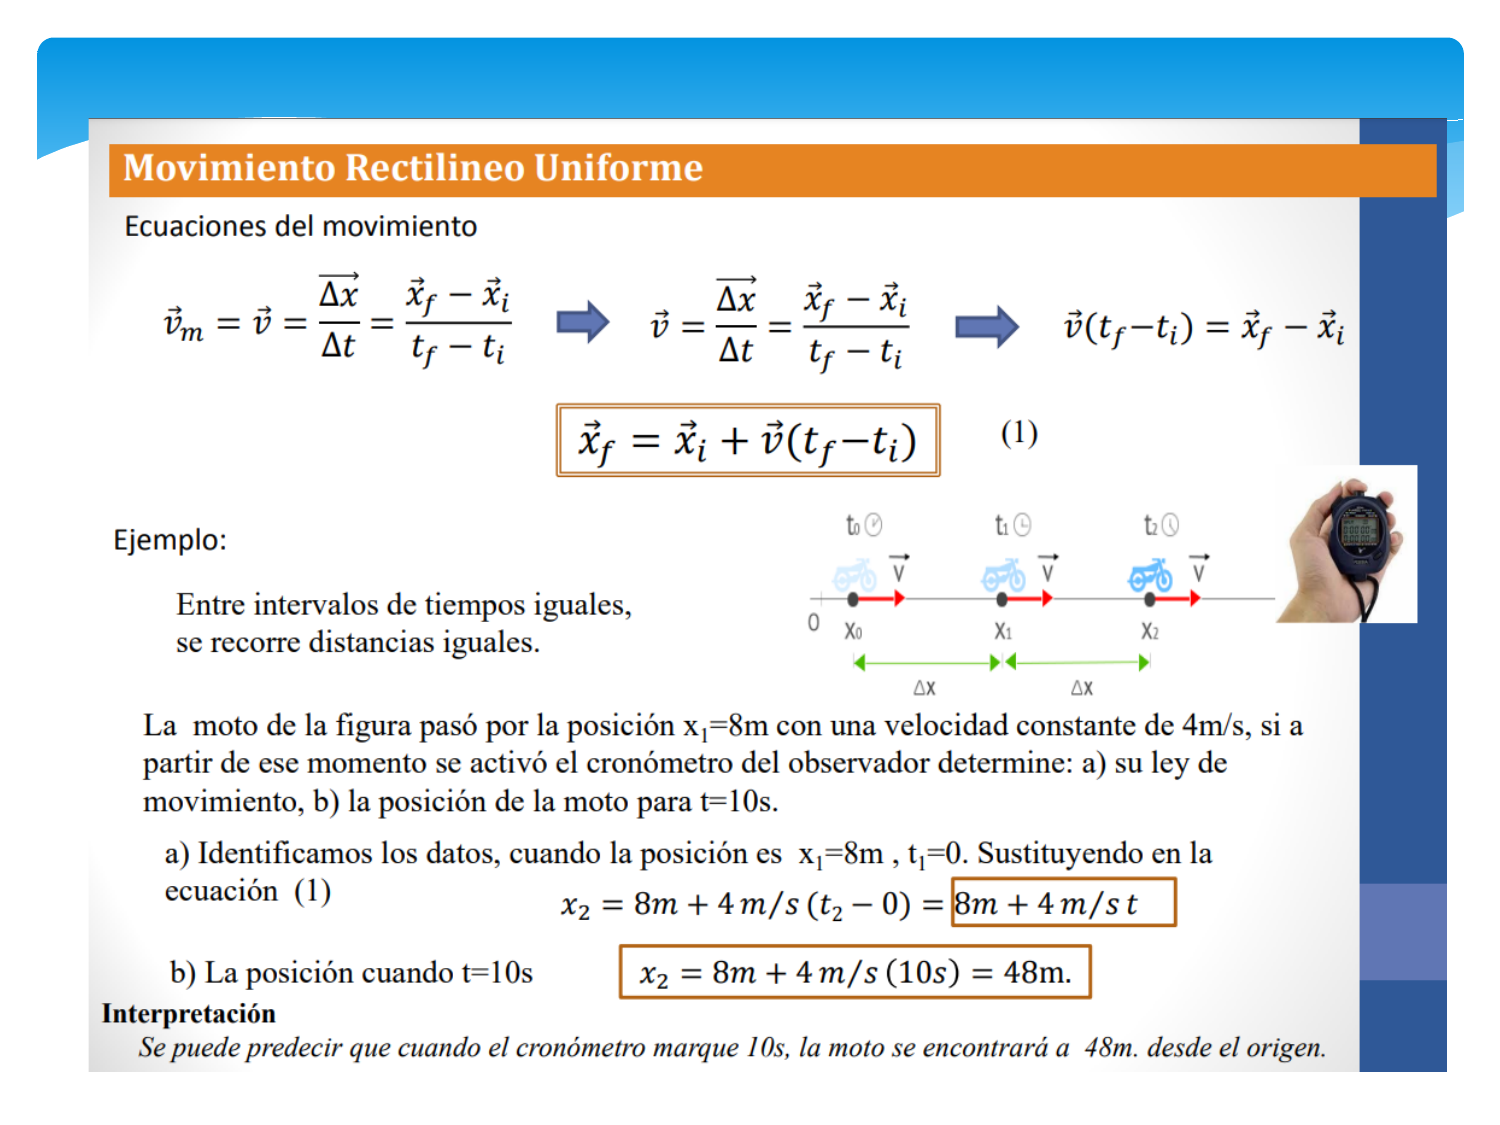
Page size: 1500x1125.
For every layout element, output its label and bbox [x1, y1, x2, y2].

picture [88, 118, 1447, 1072]
